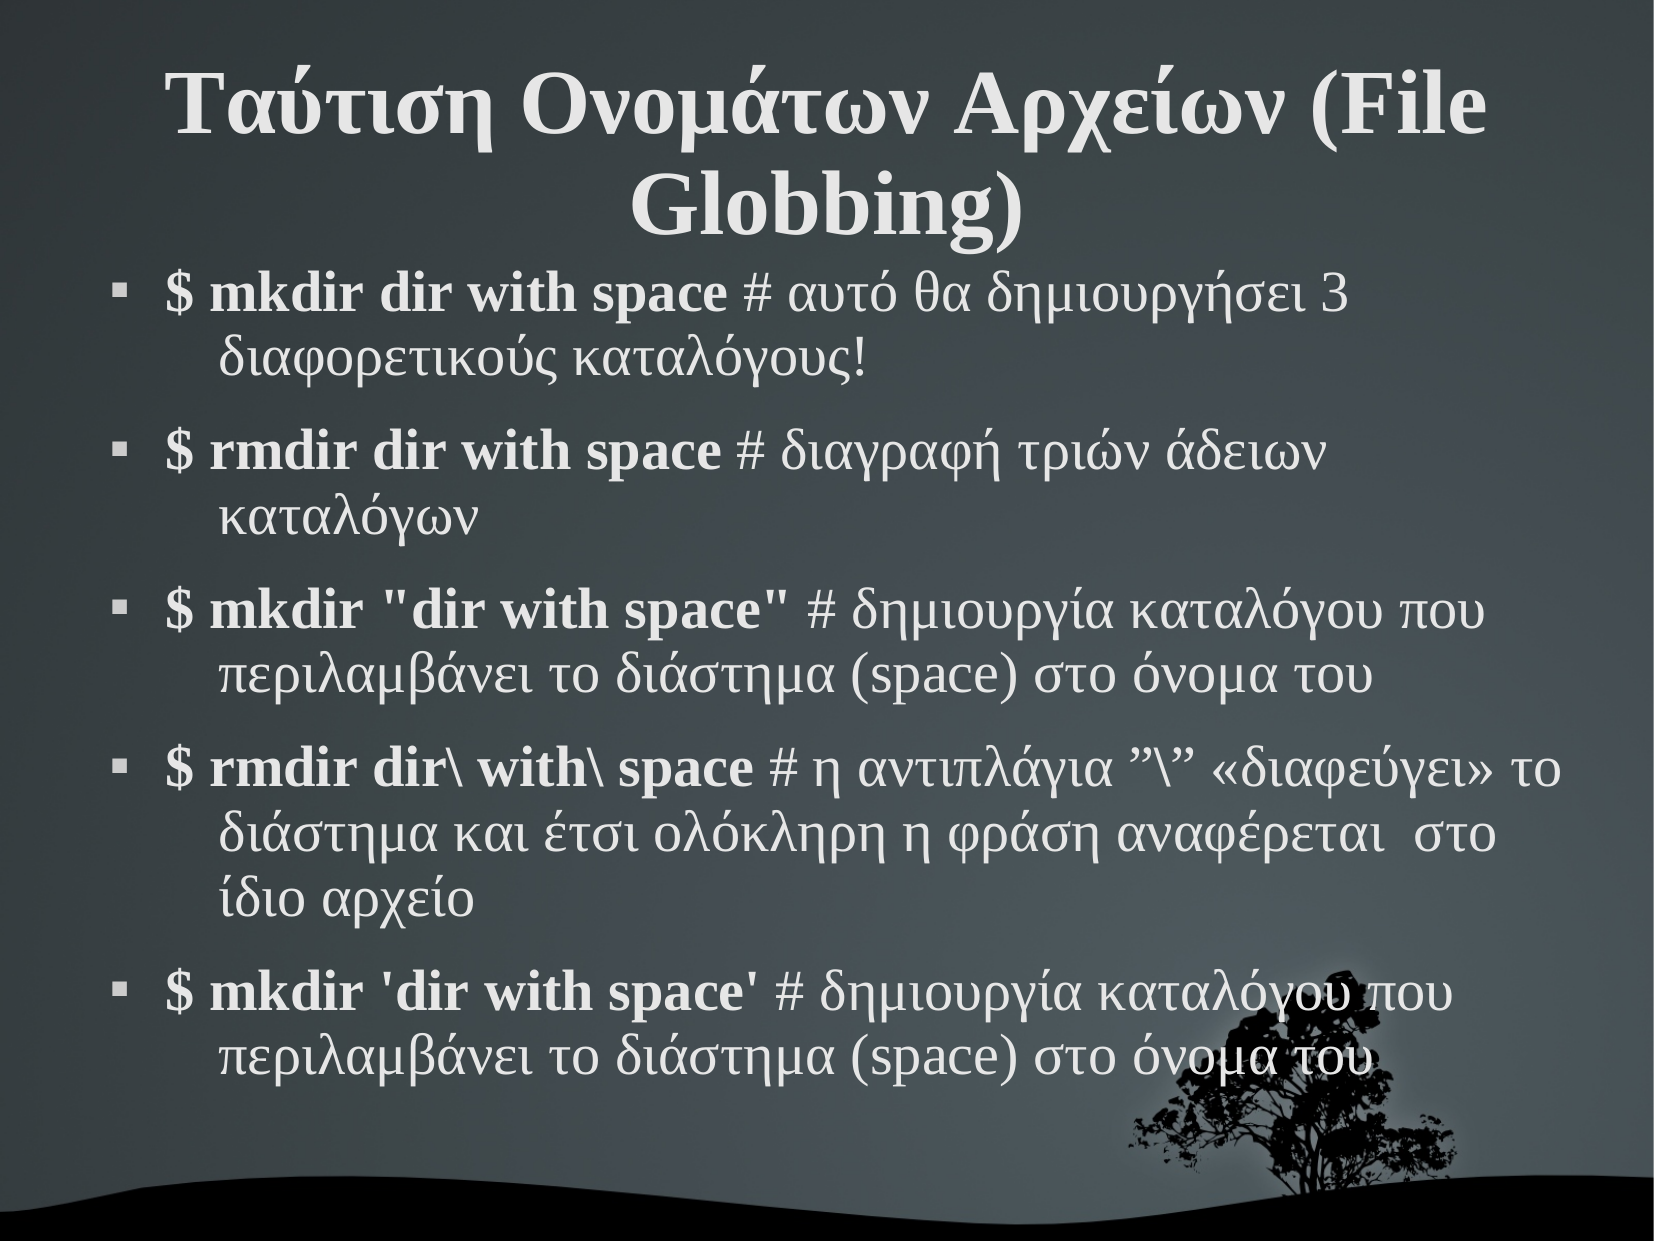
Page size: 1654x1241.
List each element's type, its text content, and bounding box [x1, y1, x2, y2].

list $ mkdir dir with space # αυτό θα δημιουργήσει 3 διαφορετικούς καταλόγους! $ rmdir dir with space # διαγραφή τριών άδειων καταλόγων $ mkdir "dir with space" # δημιουργία καταλόγου που περιλαμβάνει το διάστημα (space) στο όνομα του $ rmdir dir\ with\ space # η αντιπλάγια ”\” «διαφεύγει» το διάστημα και έτσι ολόκληρη η φράση αναφέρεται στο ίδιο αρχείο $ mkdir 'dir with space' # δημιουργία καταλόγου που περιλαμβάνει το διάστημα (space) στο όνομα του [76, 258, 1565, 1181]
picture [0, 0, 1654, 1241]
title Ταύτιση Ονομάτων Αρχείων (File Globbing) [82, 33, 1572, 273]
